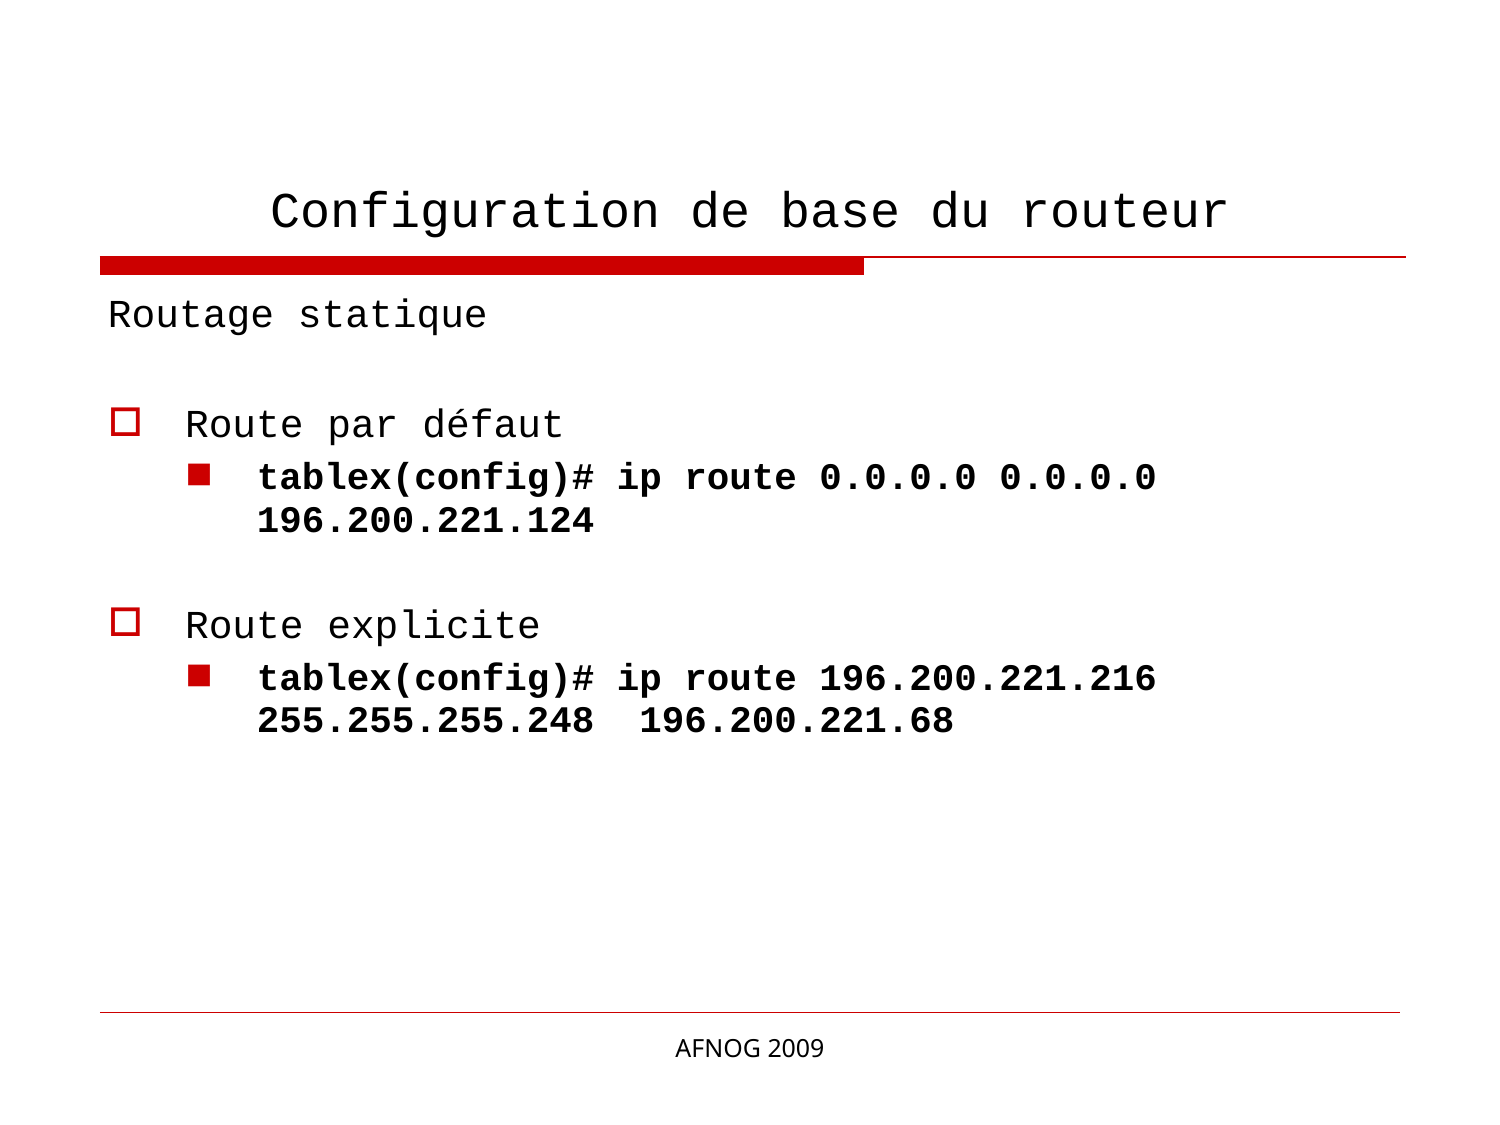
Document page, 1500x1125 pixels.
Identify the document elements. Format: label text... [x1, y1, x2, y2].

list Routage statique Route par défaut tablex(config)# ip route 0.0.0.0 0.0.0.0 196.200.221.124 Route explicite tablex(config)# ip route 196.200.221.216 255.255.255.248 196.200.221.68 [92, 287, 1406, 988]
title Configuration de base du routeur [94, 49, 1407, 250]
text_box AFNOG 2009 [512, 1024, 988, 1103]
